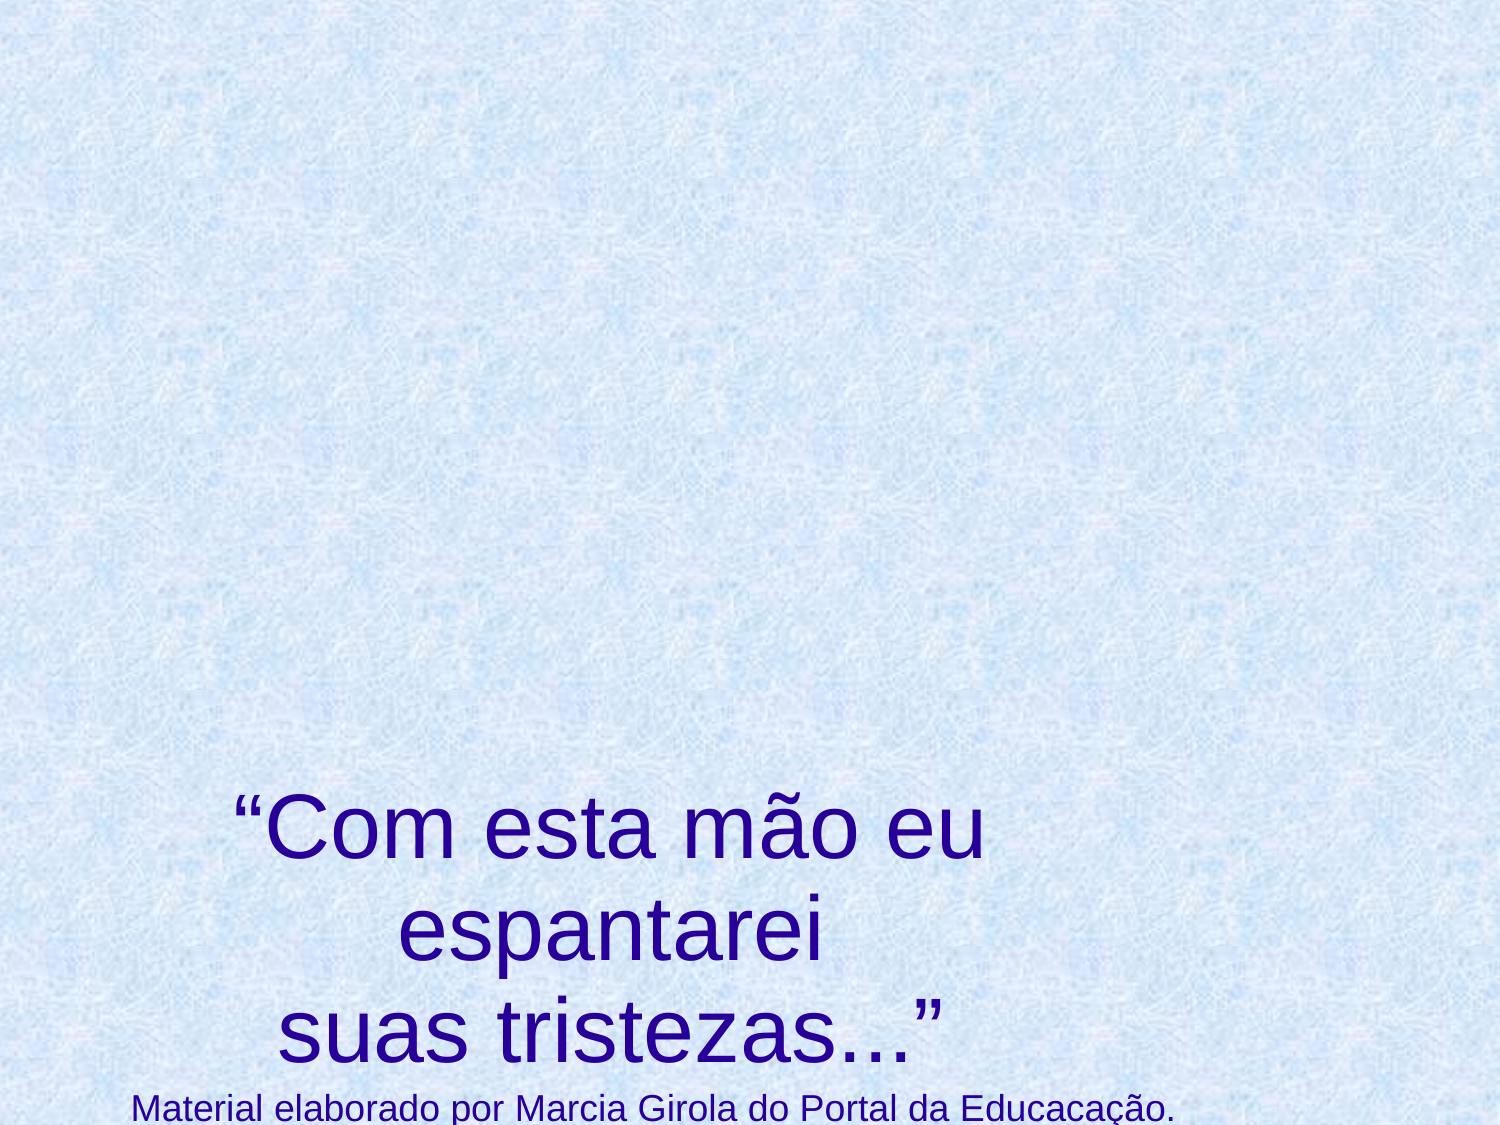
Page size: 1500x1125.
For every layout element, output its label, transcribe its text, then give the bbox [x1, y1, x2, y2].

text_box Material elaborado por Marcia Girola do Portal da Educacação. [115, 1076, 1202, 1125]
picture [0, 0, 1500, 1125]
text_box “Com esta mão eu espantarei suas tristezas...” [71, 767, 1152, 1093]
